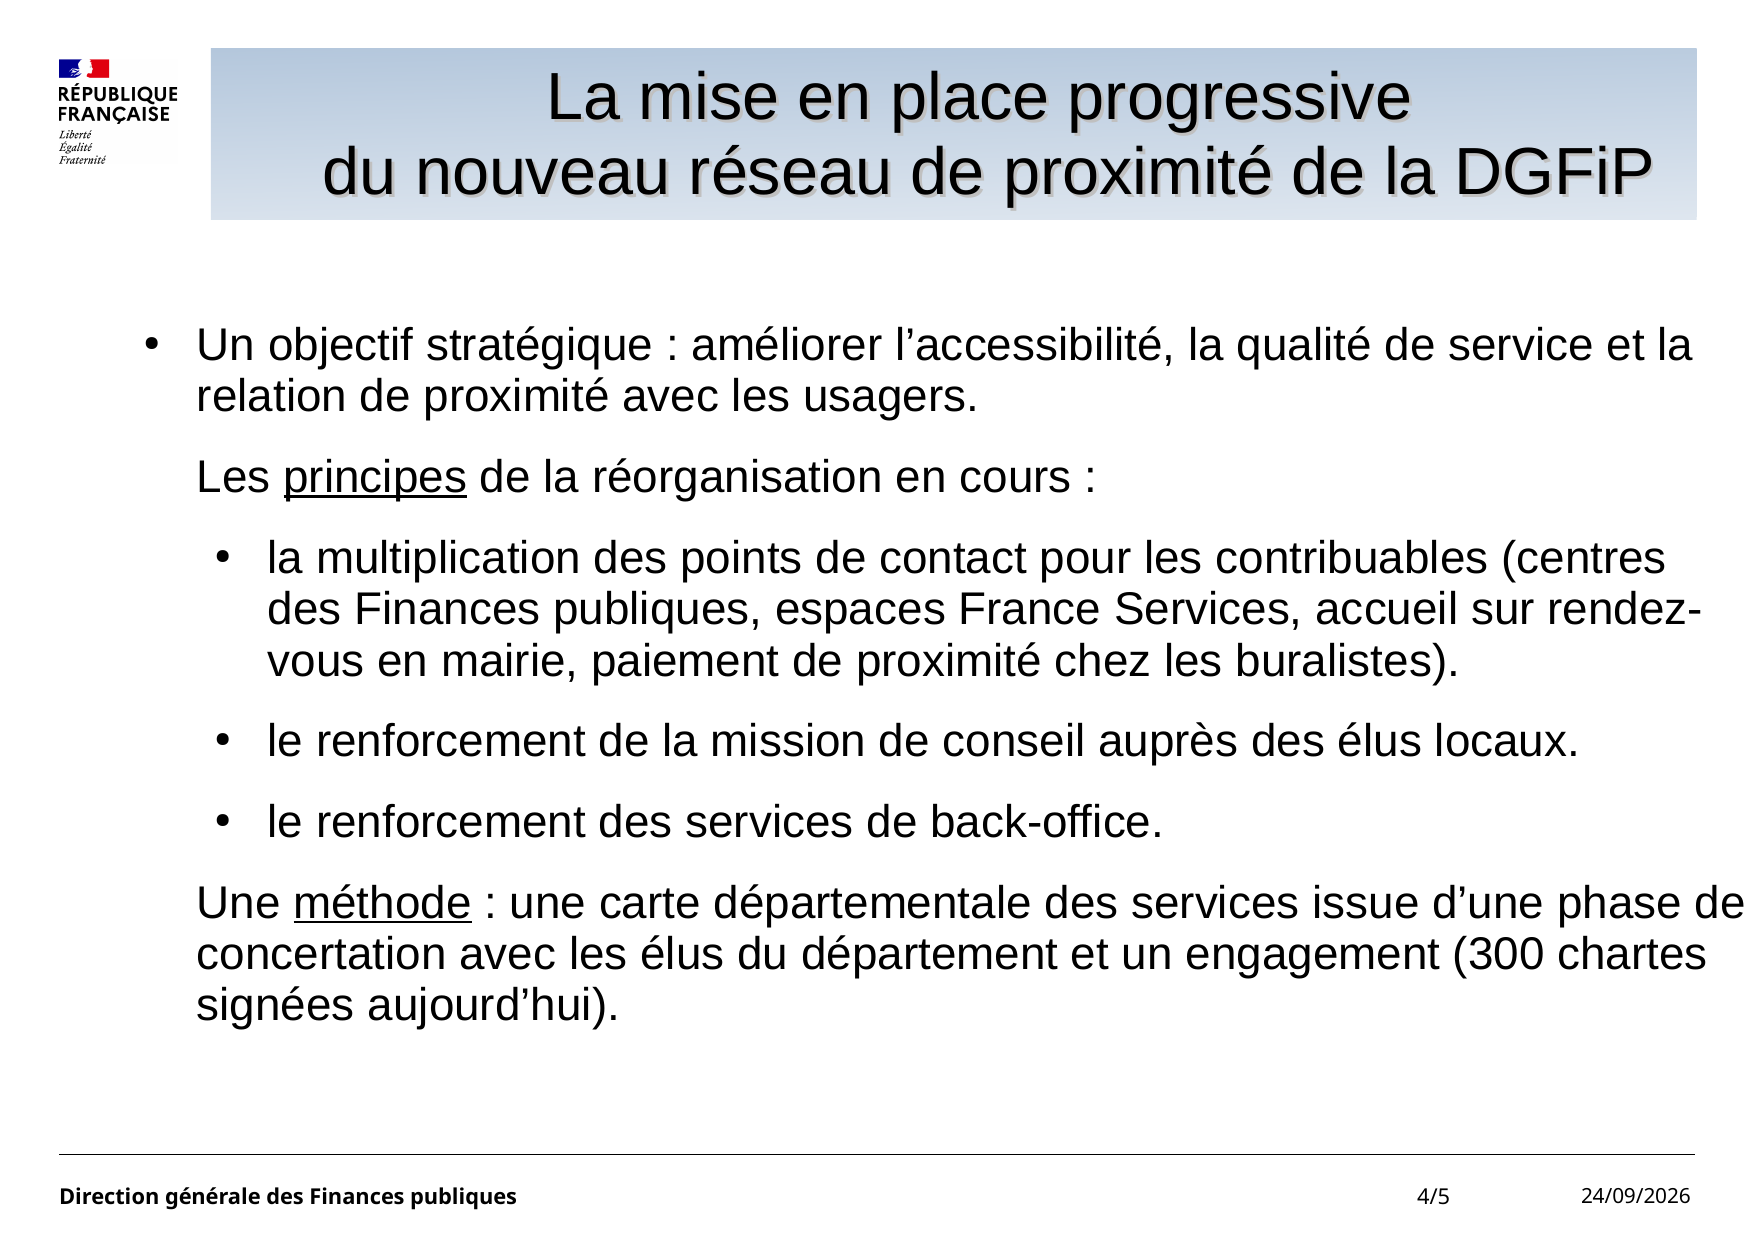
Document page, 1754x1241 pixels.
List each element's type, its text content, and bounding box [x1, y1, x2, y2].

list La mise en place progressive du nouveau réseau de proximité de la DGFiP [210, 48, 1697, 220]
picture [59, 59, 178, 164]
text_box Un objectif stratégique : améliorer l’accessibilité, la qualité de service et la relation de proximité avec les usagers. Les principes de la réorganisation en cours : la multiplication des points de contact pour les contribuables (centres des Finances publiques, espaces France Services, accueil sur rendez-vous en mairie, paiement de proximité chez les buralistes). le renforcement de la mission de conseil auprès des élus locaux. le renforcement des services de back-office. Une méthode : une carte départementale des services issue d’une phase de concertation avec les élus du département et un engagement (300 chartes signées aujourd’hui). [111, 230, 1754, 1143]
